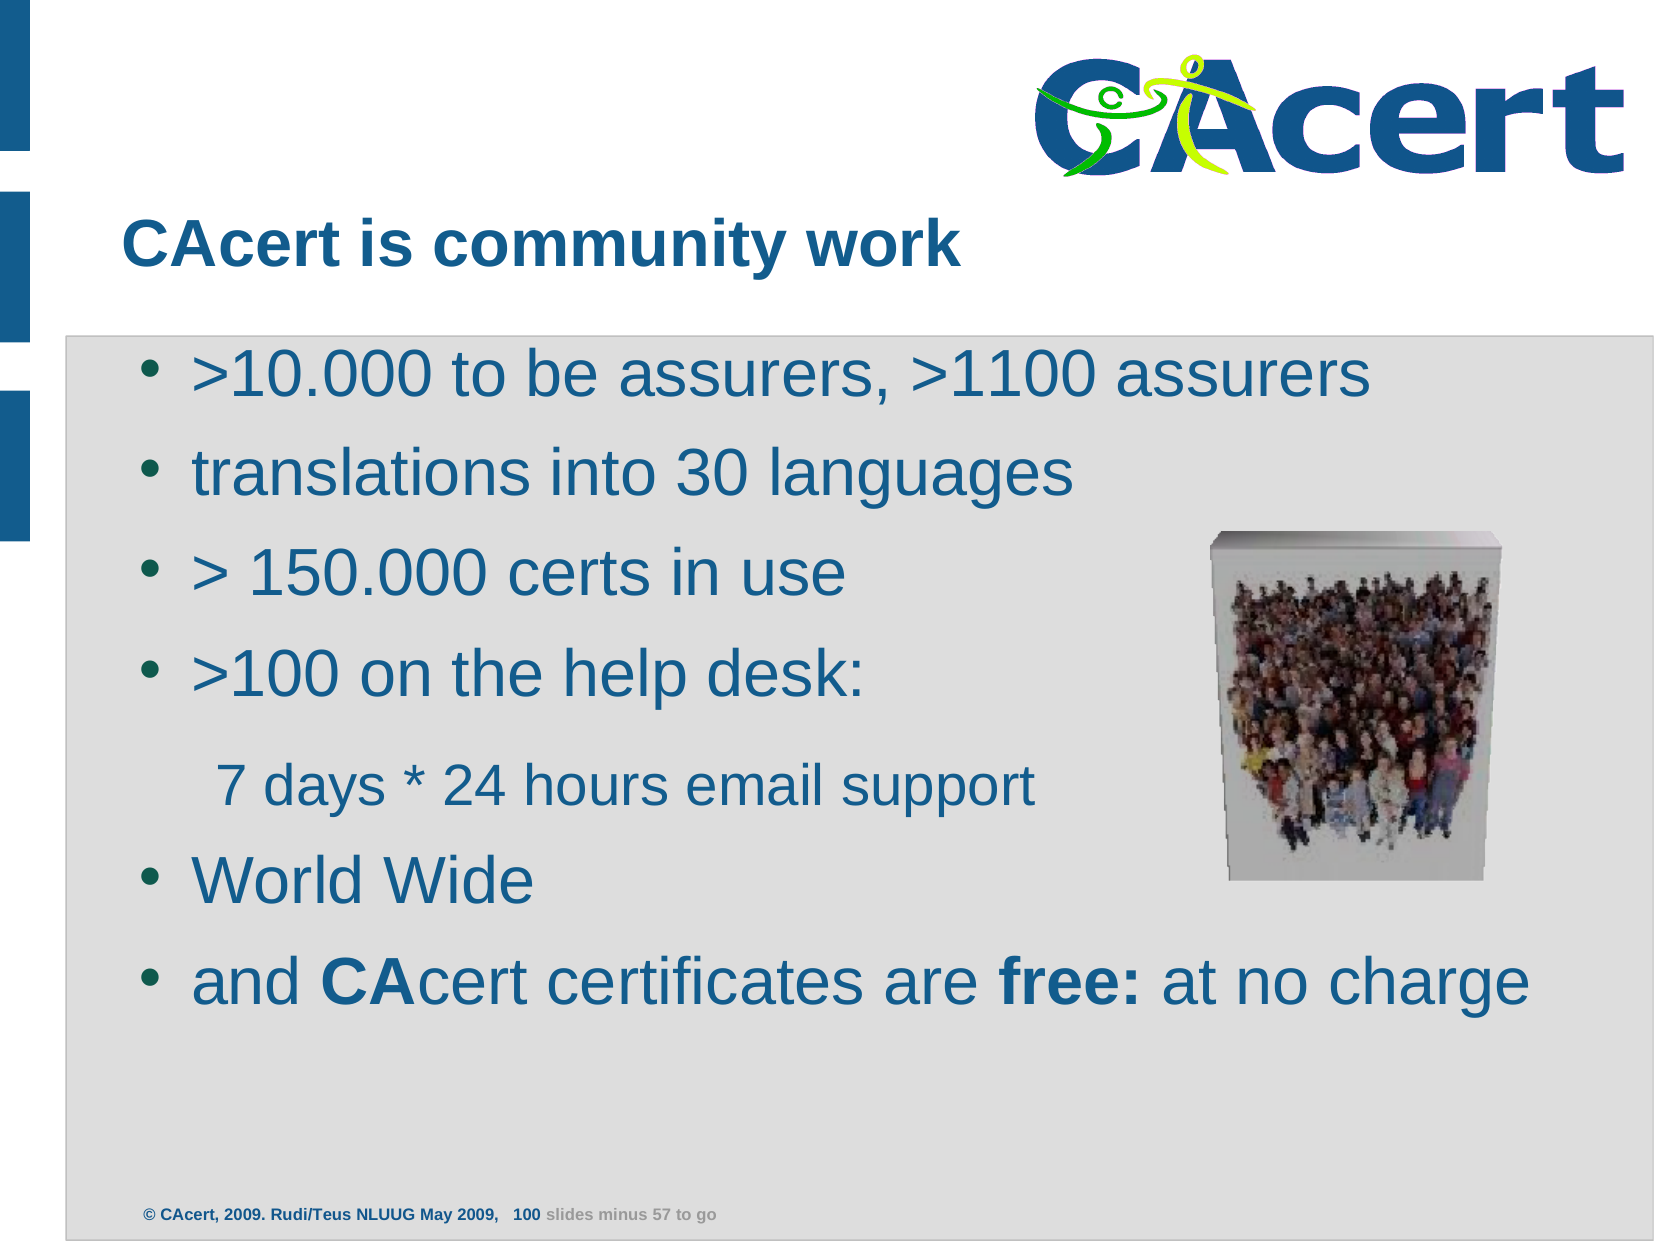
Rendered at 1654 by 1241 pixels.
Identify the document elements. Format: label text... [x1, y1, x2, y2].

picture [1033, 53, 1625, 178]
title CAcert is community work [121, 184, 1534, 309]
list >10.000 to be assurers, >1100 assurers translations into 30 languages > 150.000 certs in use >100 on the help desk: 7 days * 24 hours email support World Wide and CAcert certificates are free: at no charge [121, 344, 1596, 1174]
picture [1210, 531, 1506, 886]
